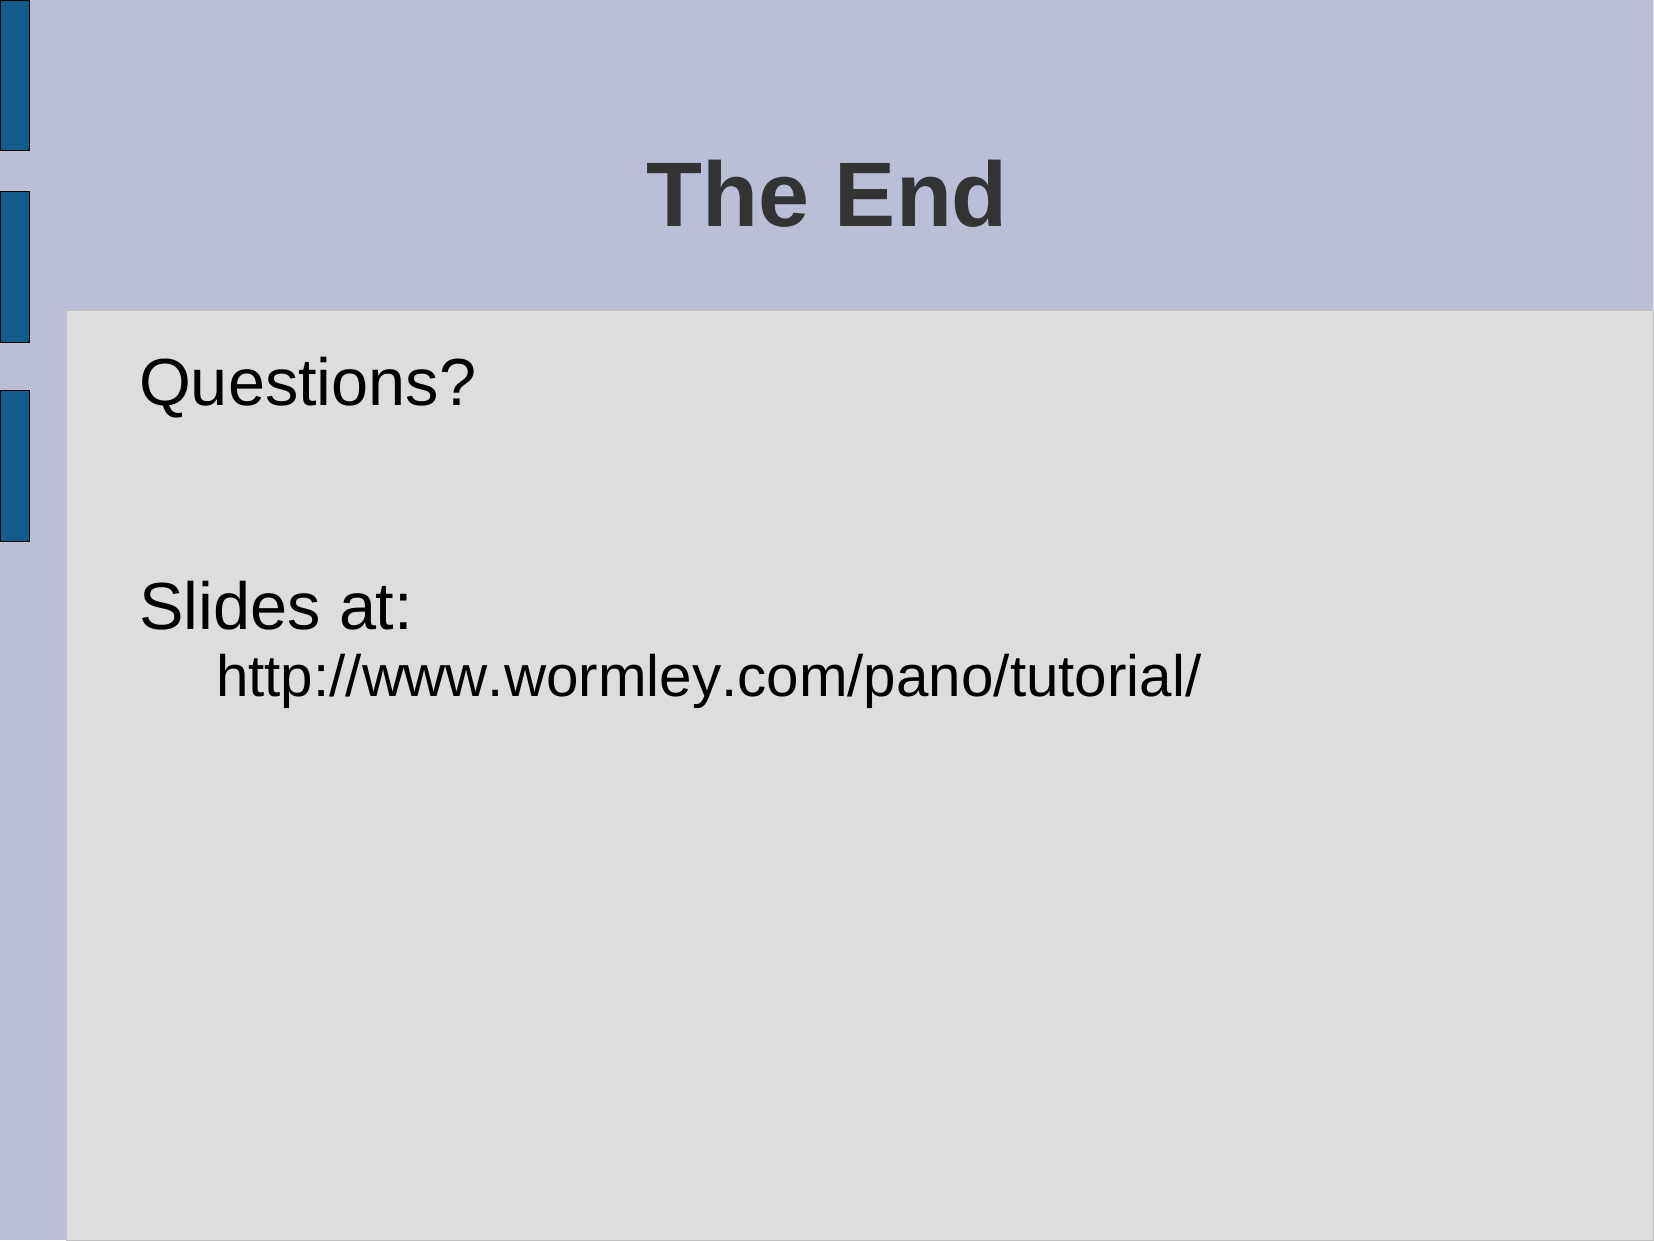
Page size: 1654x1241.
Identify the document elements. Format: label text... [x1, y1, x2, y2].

title The End [121, 91, 1534, 299]
list Questions? Slides at: http://www.wormley.com/pano/tutorial/ [121, 344, 1534, 1127]
